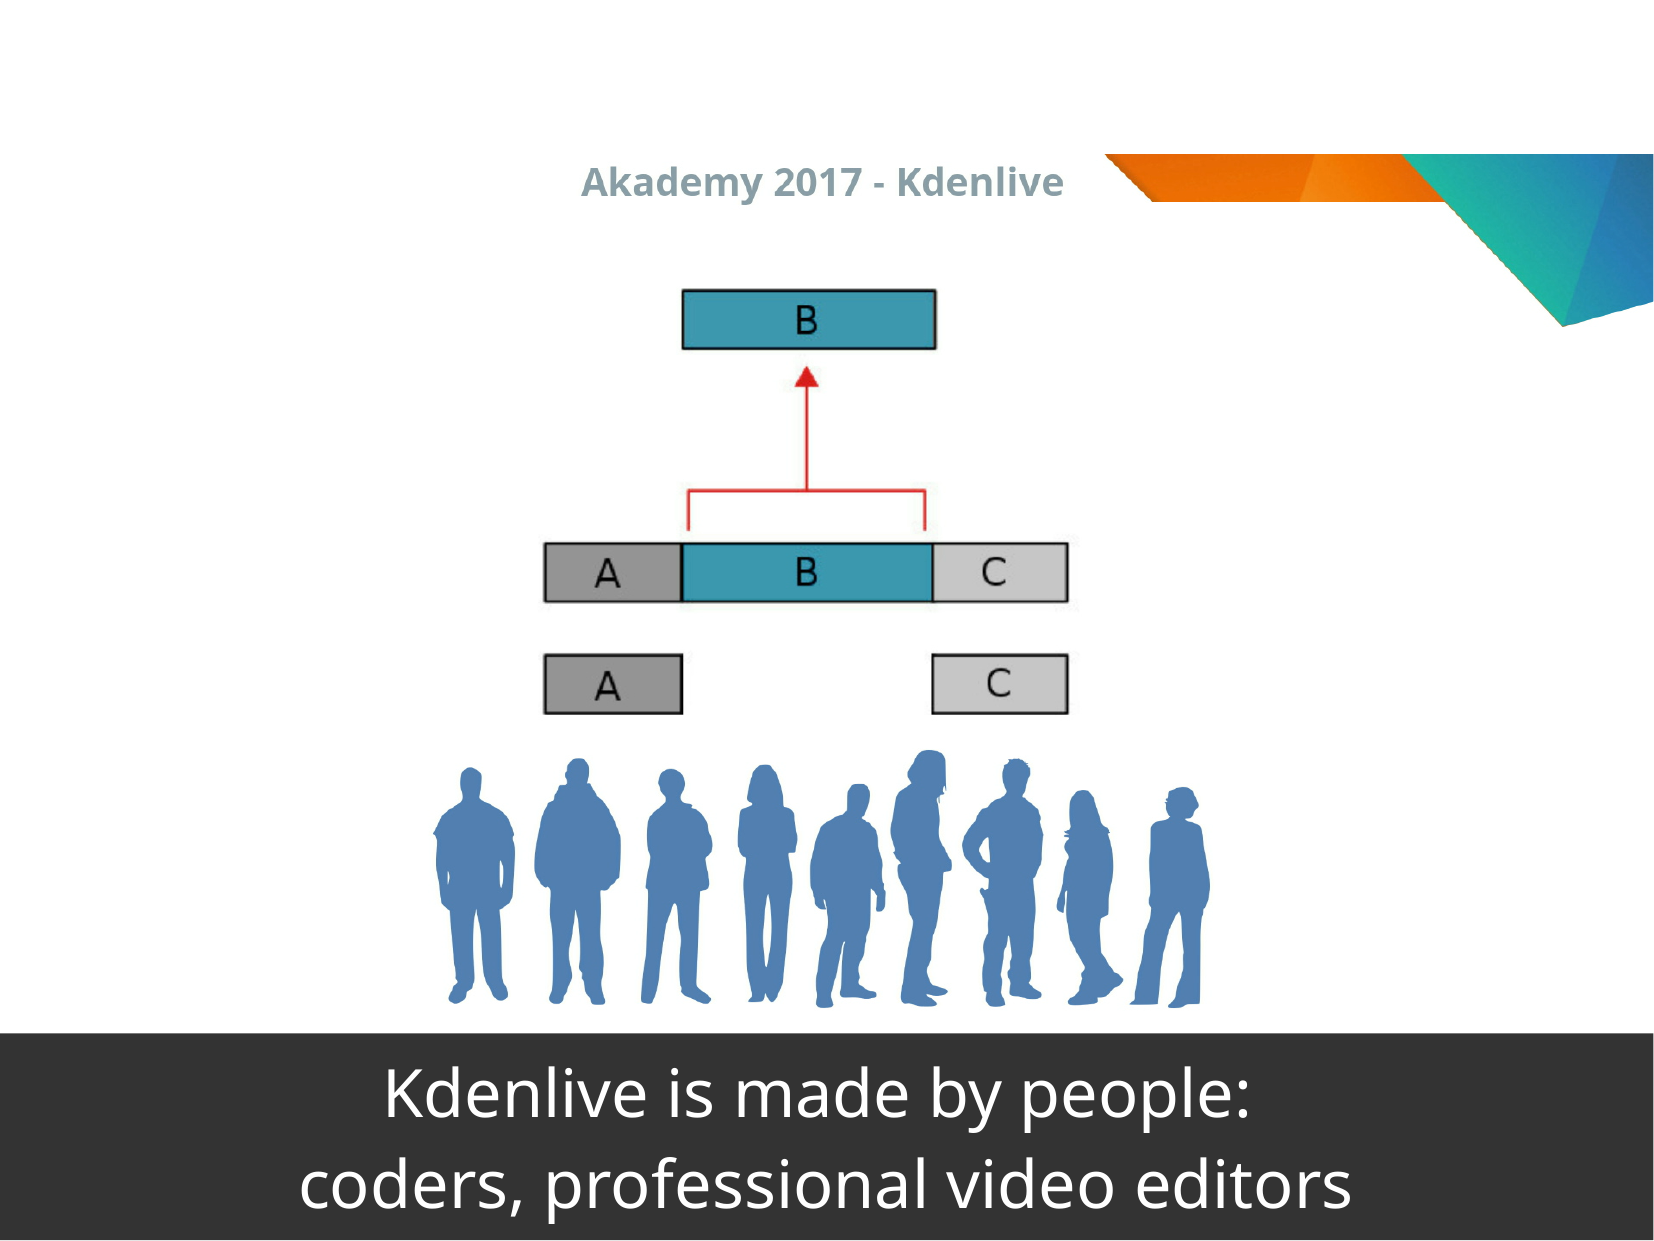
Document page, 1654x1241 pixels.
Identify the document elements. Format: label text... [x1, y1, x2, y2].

picture [0, 154, 1654, 1033]
title Kdenlive is made by people: coders, professional video editors [0, 1033, 1654, 1241]
